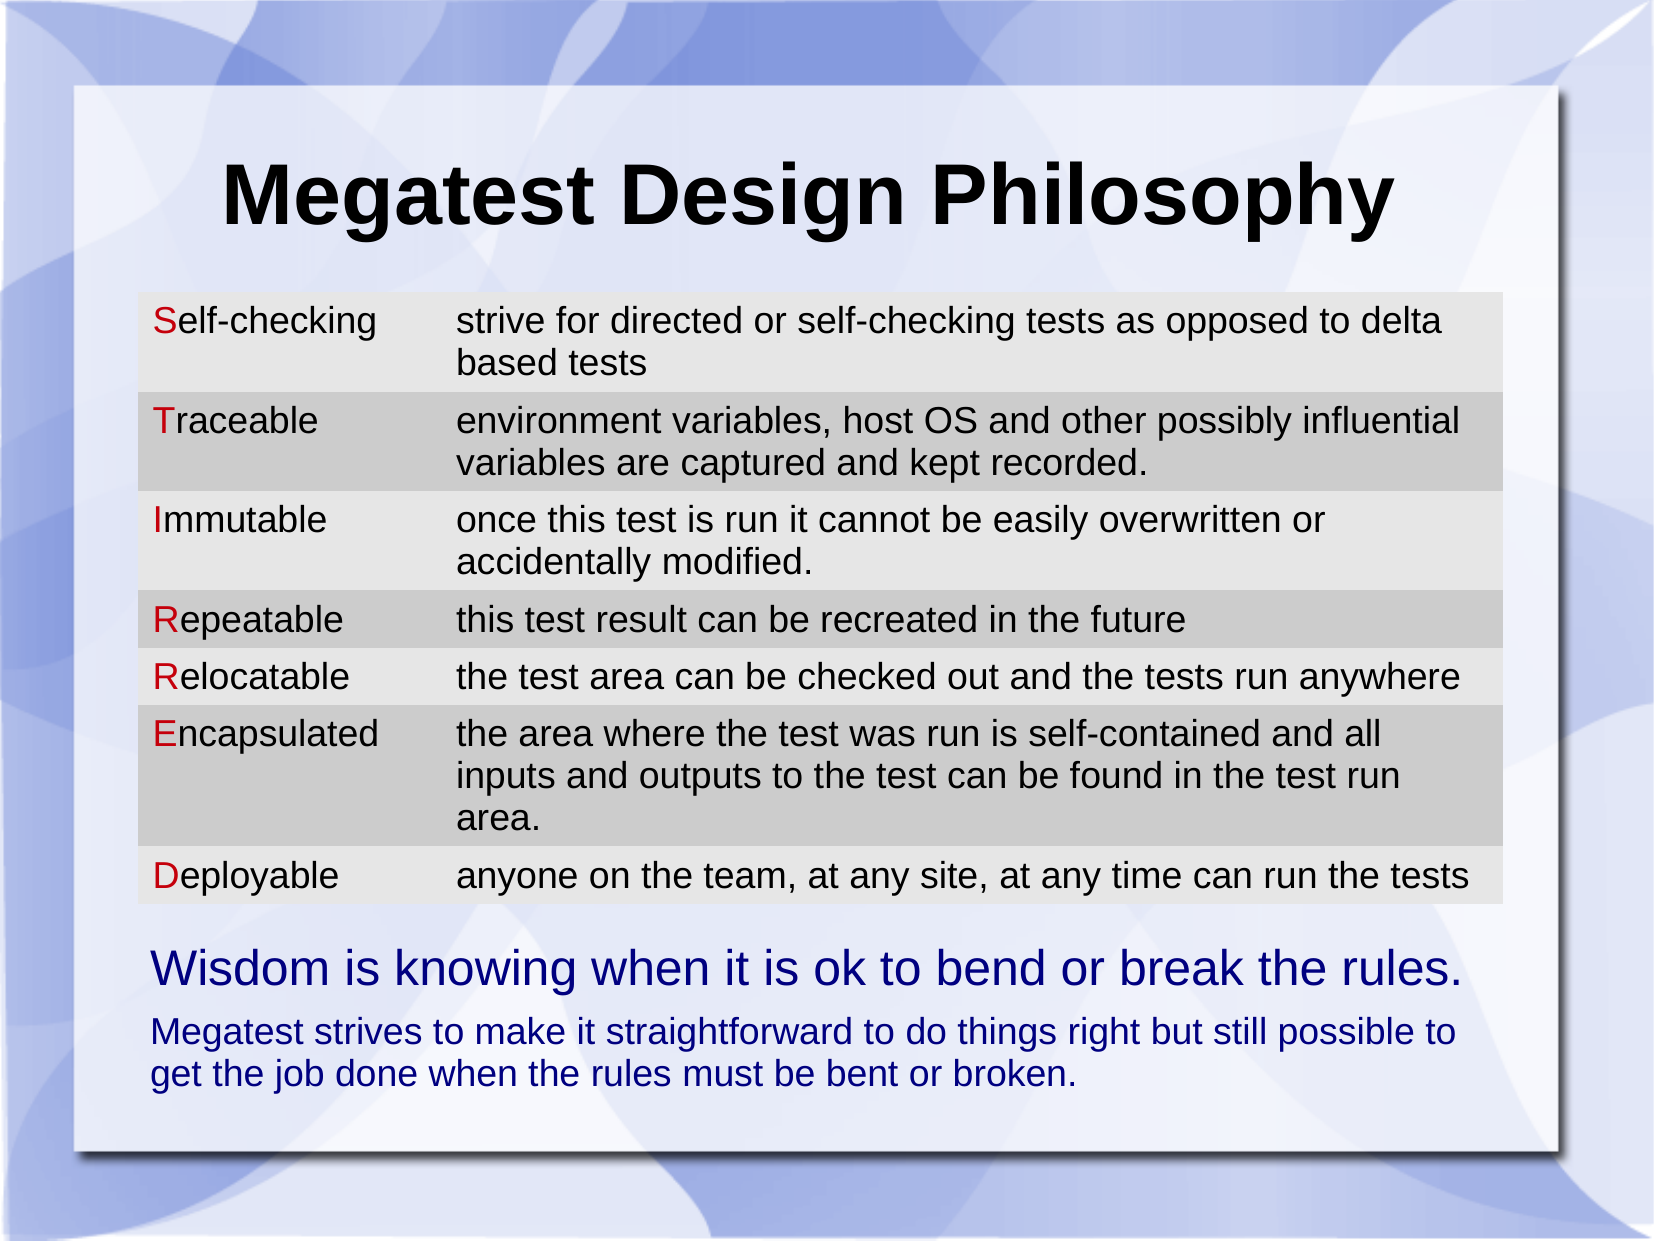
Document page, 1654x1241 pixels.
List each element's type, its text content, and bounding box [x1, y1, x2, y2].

table_cell Deployable [138, 846, 441, 904]
table_cell Relocatable [138, 648, 441, 705]
table_cell Traceable [138, 392, 441, 491]
table_cell Immutable [138, 491, 441, 590]
table_header strive for directed or self-checking tests as opposed to delta based tests [441, 292, 1503, 392]
table_cell this test result can be recreated in the future [441, 590, 1503, 648]
table_cell Encapsulated [138, 705, 441, 846]
table_cell environment variables, host OS and other possibly influential variables are captured and kept recorded. [441, 392, 1503, 491]
table_cell anyone on the team, at any site, at any time can run the tests [441, 846, 1503, 904]
picture [0, 0, 1654, 1241]
title Megatest Design Philosophy [82, 90, 1536, 298]
table_cell the test area can be checked out and the tests run anywhere [441, 648, 1503, 705]
table_cell the area where the test was run is self-contained and all inputs and outputs to the test can be found in the test run area. [441, 705, 1503, 846]
list Wisdom is knowing when it is ok to bend or break the rules. Megatest strives to make it straightforward to do things right but still possible to get the job done when the rules must be bent or broken. [150, 940, 1509, 1096]
table_header Self-checking [138, 292, 441, 392]
table_cell Repeatable [138, 590, 441, 648]
table_cell once this test is run it cannot be easily overwritten or accidentally modified. [441, 491, 1503, 590]
